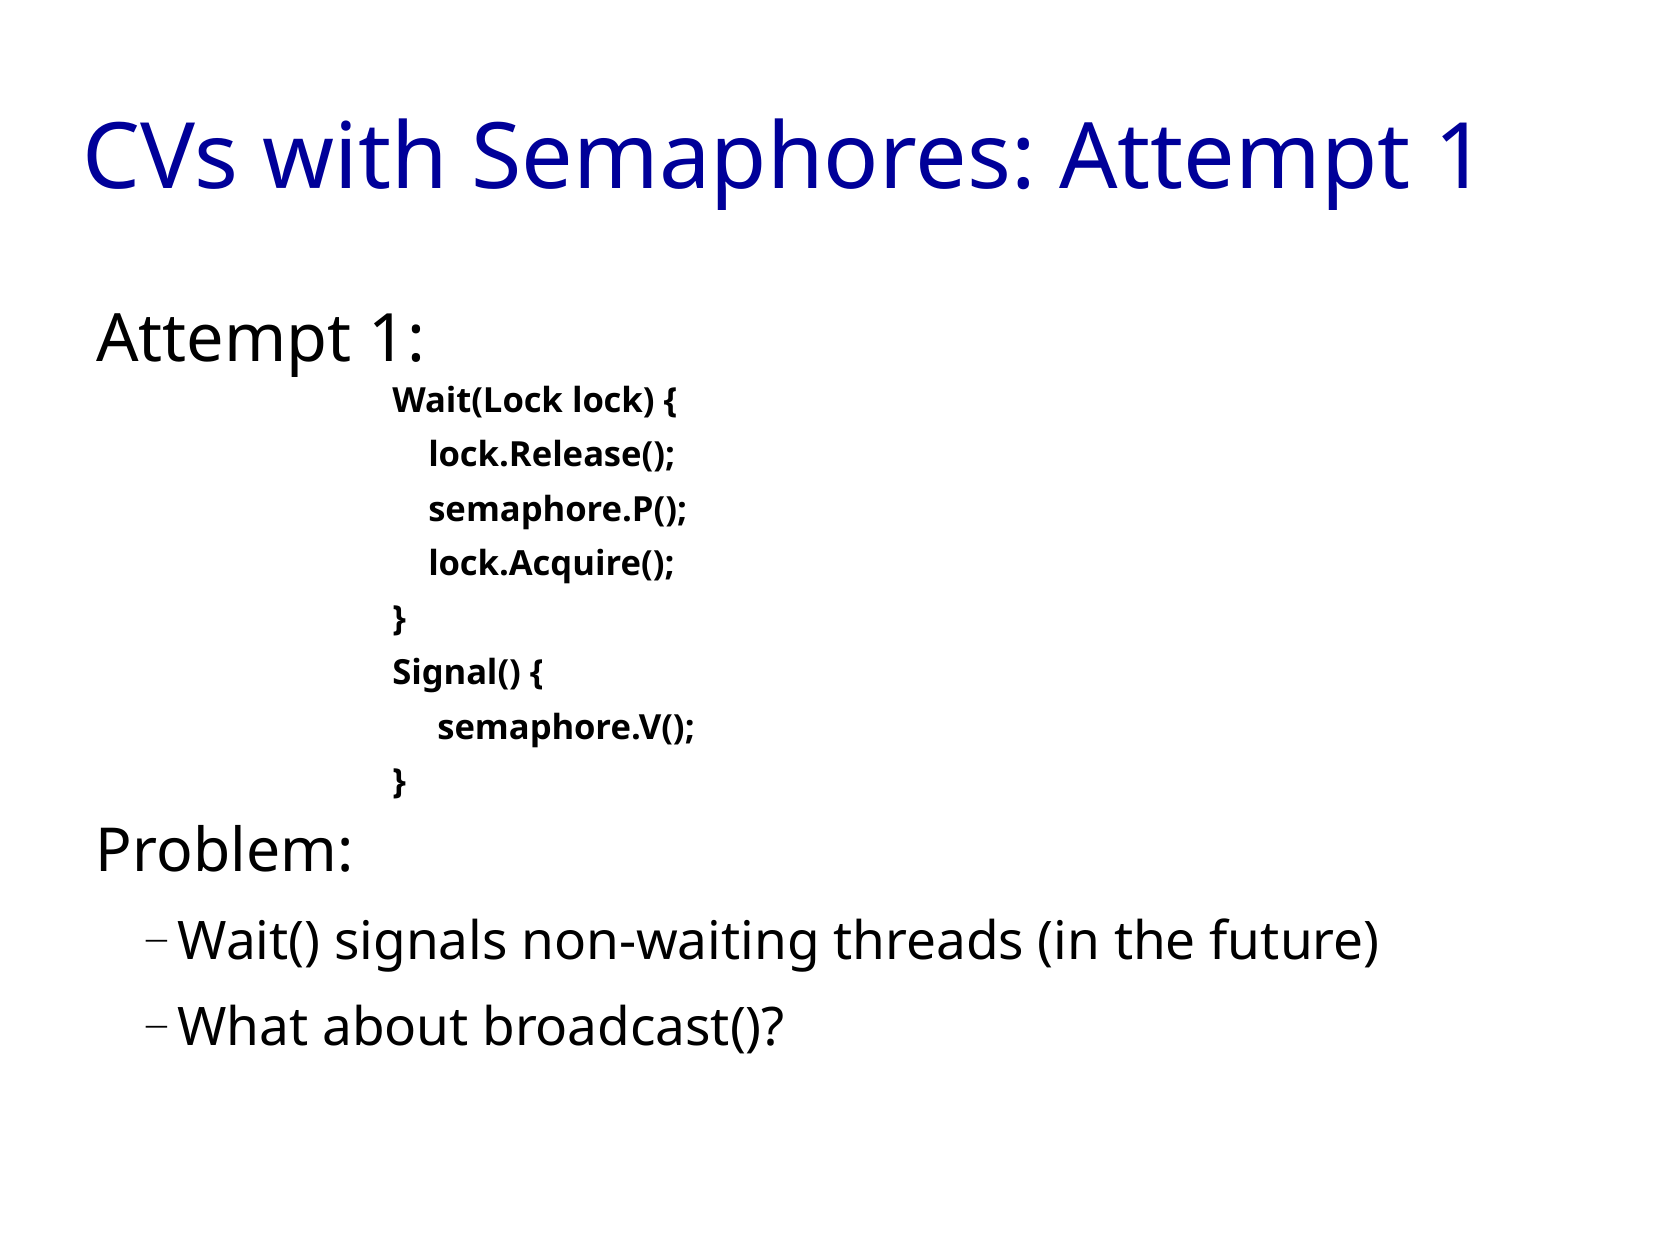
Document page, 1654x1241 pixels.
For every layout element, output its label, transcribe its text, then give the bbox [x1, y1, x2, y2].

list Problem: Wait() signals non-waiting threads (in the future) What about broadcast()? [63, 806, 1574, 1064]
text_box Wait(Lock lock) { lock.Release(); semaphore.P(); lock.Acquire(); } Signal() { semaphore.V(); } [330, 375, 1486, 806]
list Attempt 1: [60, 290, 1571, 390]
title CVs with Semaphores: Attempt 1 [82, 49, 1571, 257]
